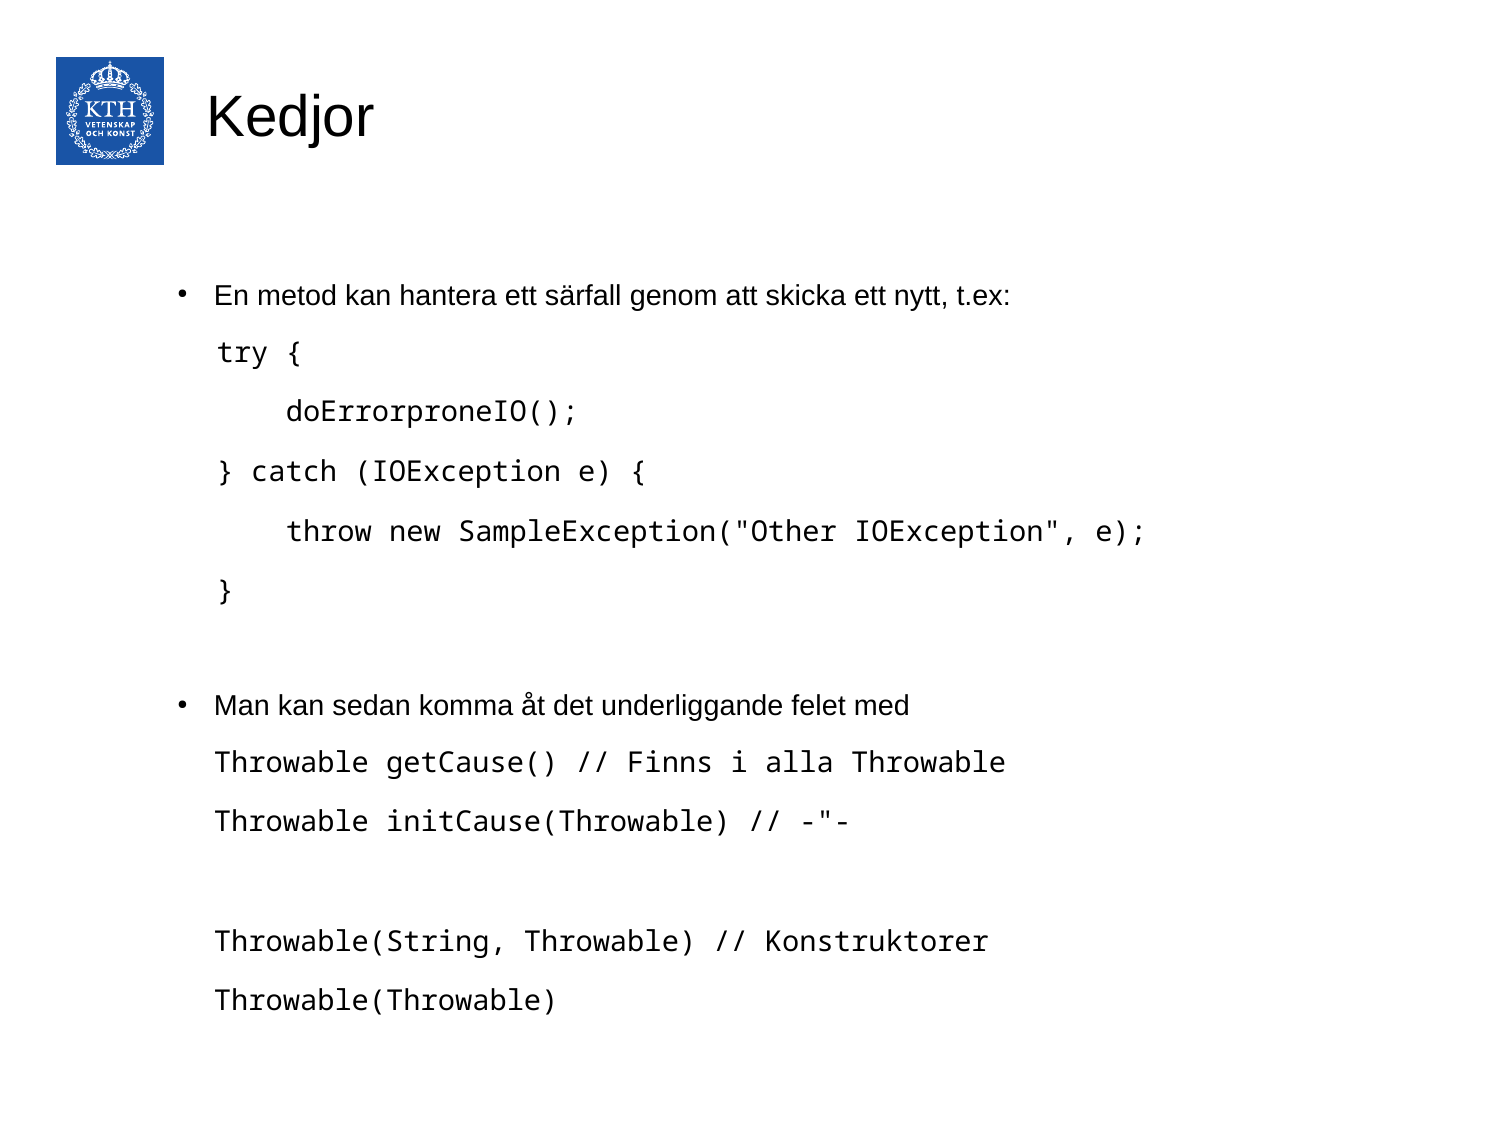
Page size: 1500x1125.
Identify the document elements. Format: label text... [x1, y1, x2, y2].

title Kedjor [206, 61, 1345, 171]
list En metod kan hantera ett särfall genom att skicka ett nytt, t.ex: try { doErrorproneIO(); } catch (IOException e) { throw new SampleException("Other IOException", e); } Man kan sedan komma åt det underliggande felet med Throwable getCause() // Finns i alla Throwable Throwable initCause(Throwable) // -"- Throwable(String, Throwable) // Konstruktorer Throwable(Throwable) [165, 278, 1381, 1021]
